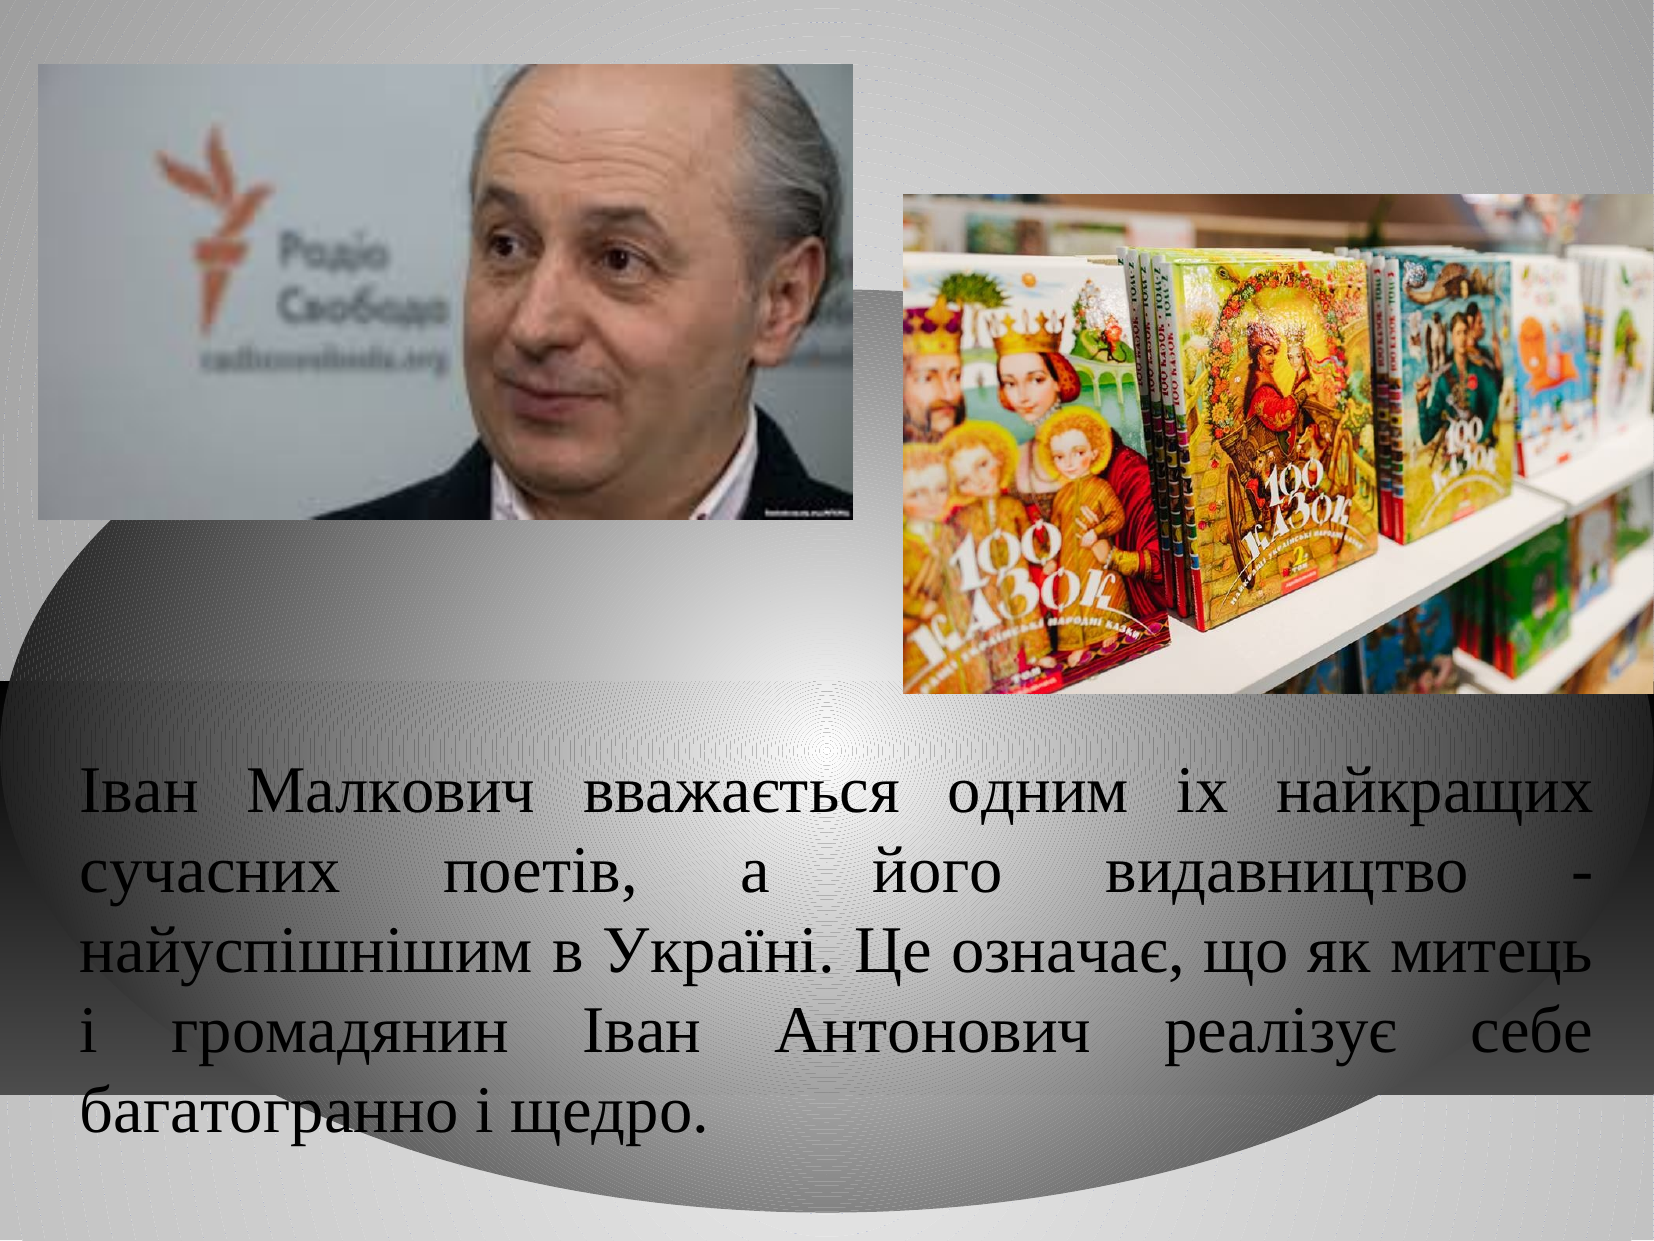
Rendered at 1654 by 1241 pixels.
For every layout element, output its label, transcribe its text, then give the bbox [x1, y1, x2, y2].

text_box Іван Малкович вважається одним іх найкращих сучасних поетів, а його видавництво - найуспішнішим в Україні. Це означає, що як митець і громадянин Іван Антонович реалізує себе багатогранно і щедро. [64, 738, 1623, 1158]
picture [38, 64, 853, 521]
picture [903, 194, 1654, 695]
